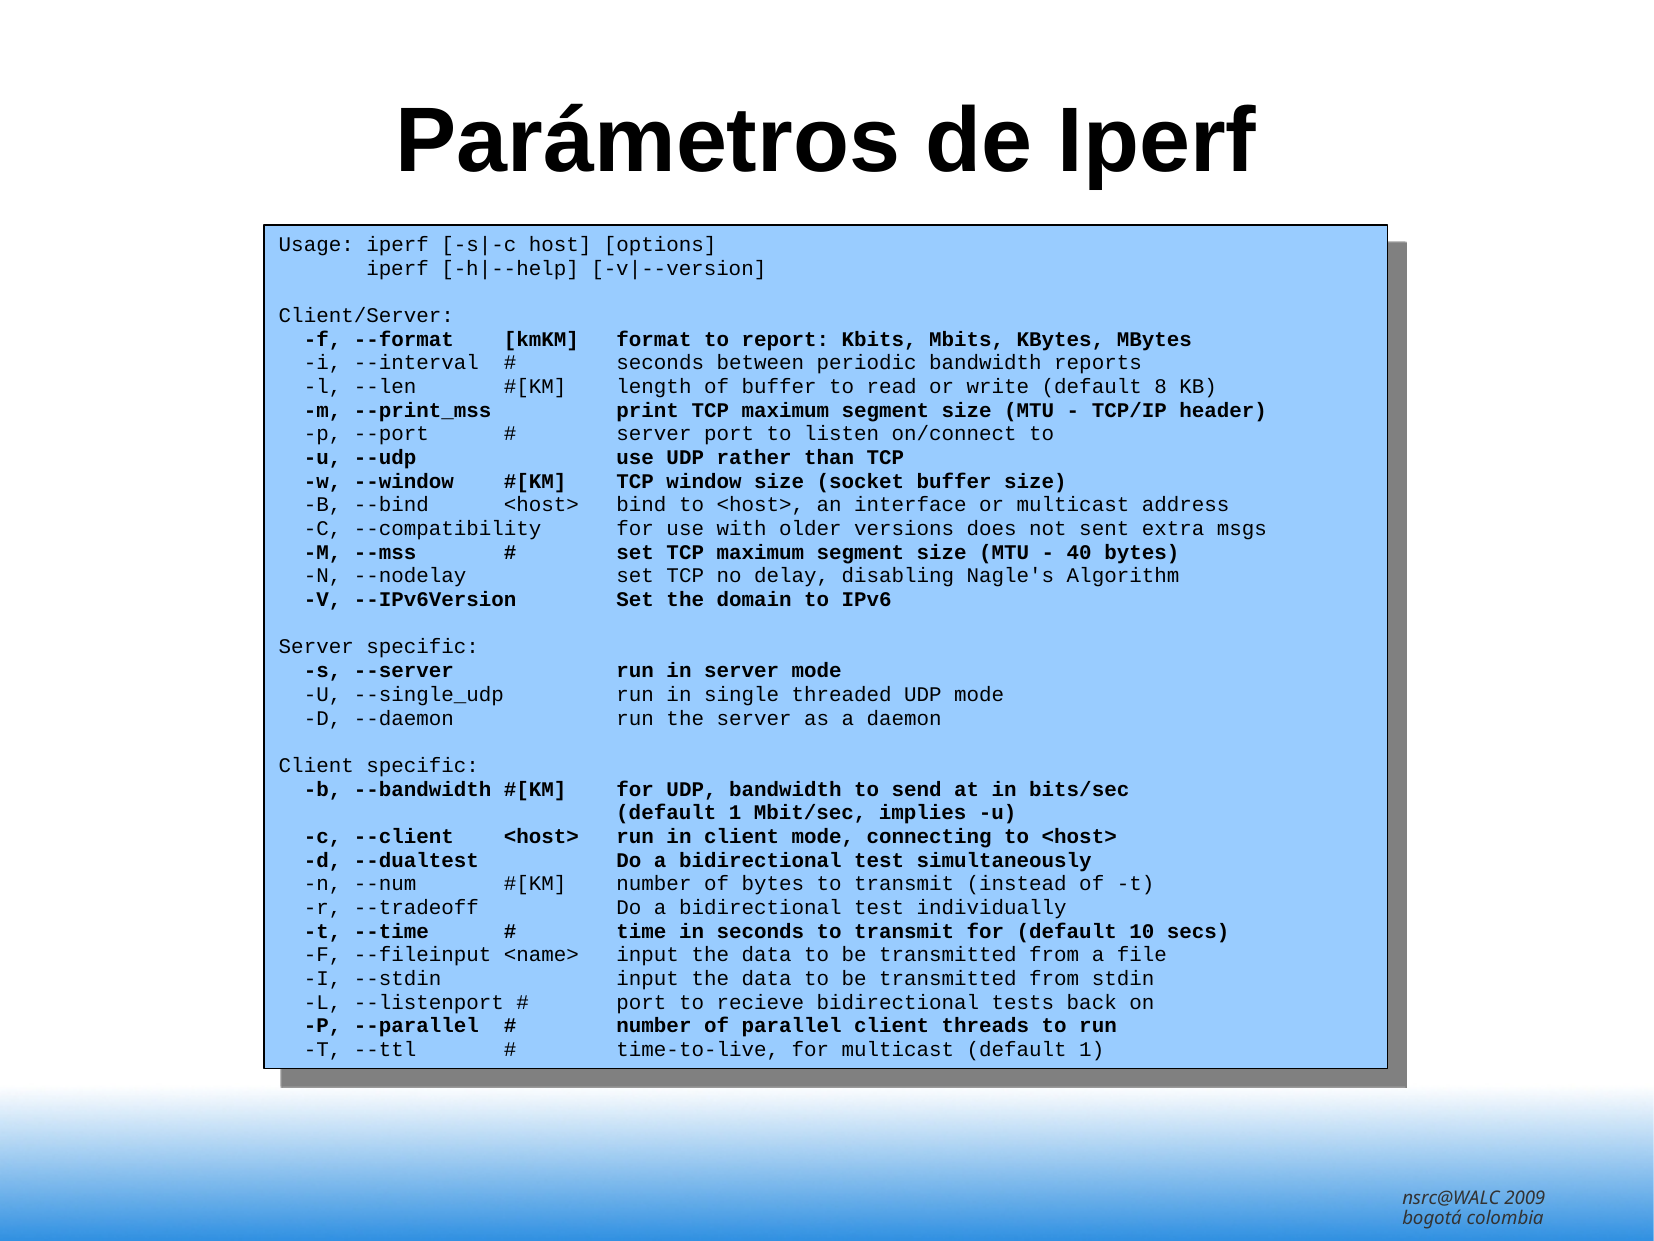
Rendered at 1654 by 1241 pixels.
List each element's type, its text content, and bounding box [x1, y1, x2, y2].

text_box Usage: iperf [-s|-c host] [options] iperf [-h|--help] [-v|--version] Client/Server: -f, --format [kmKM] format to report: Kbits, Mbits, KBytes, MBytes -i, --interval # seconds between periodic bandwidth reports -l, --len #[KM] length of buffer to read or write (default 8 KB)‏ -m, --print_mss print TCP maximum segment size (MTU - TCP/IP header)‏ -p, --port # server port to listen on/connect to -u, --udp use UDP rather than TCP -w, --window #[KM] TCP window size (socket buffer size)‏ -B, --bind <host> bind to <host>, an interface or multicast address -C, --compatibility for use with older versions does not sent extra msgs -M, --mss # set TCP maximum segment size (MTU - 40 bytes)‏ -N, --nodelay set TCP no delay, disabling Nagle's Algorithm -V, --IPv6Version Set the domain to IPv6 Server specific: -s, --server run in server mode -U, --single_udp run in single threaded UDP mode -D, --daemon run the server as a daemon Client specific: -b, --bandwidth #[KM] for UDP, bandwidth to send at in bits/sec (default 1 Mbit/sec, implies -u)‏ -c, --client <host> run in client mode, connecting to <host> -d, --dualtest Do a bidirectional test simultaneously -n, --num #[KM] number of bytes to transmit (instead of -t)‏ -r, --tradeoff Do a bidirectional test individually -t, --time # time in seconds to transmit for (default 10 secs)‏ -F, --fileinput <name> input the data to be transmitted from a file -I, --stdin input the data to be transmitted from stdin -L, --listenport # port to recieve bidirectional tests back on -P, --parallel # number of parallel client threads to run -T, --ttl # time-to-live, for multicast (default 1)‏ [264, 225, 1388, 1069]
title Parámetros de Iperf [82, 49, 1571, 226]
picture [0, 1083, 1654, 1241]
